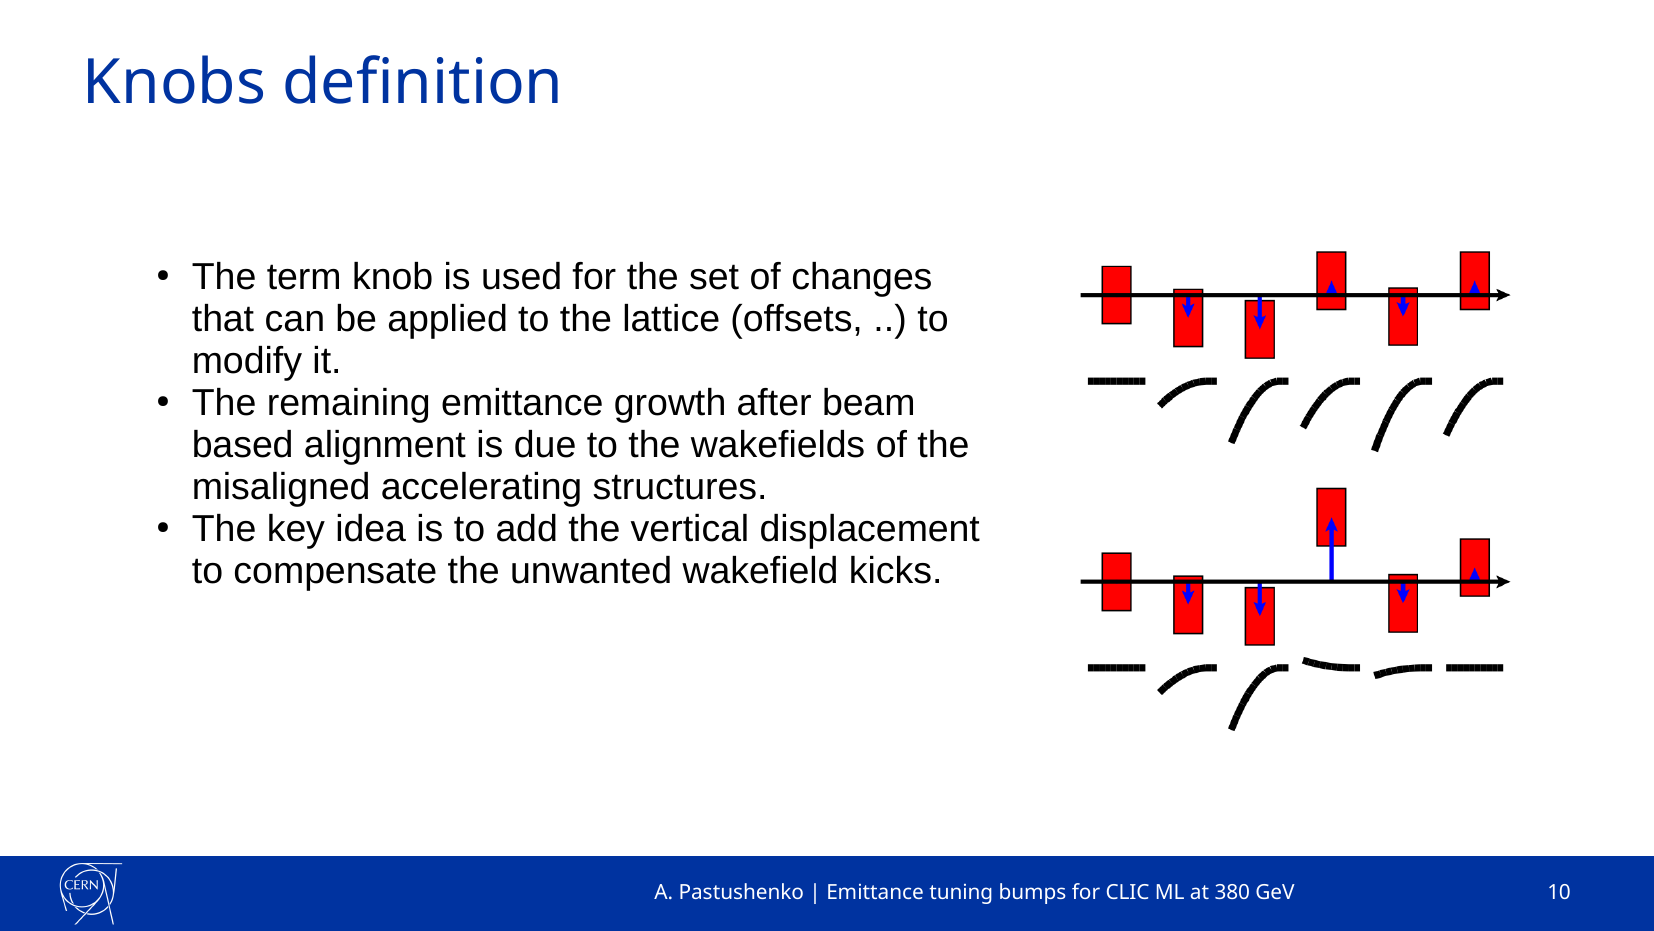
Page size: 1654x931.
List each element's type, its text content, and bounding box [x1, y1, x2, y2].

title Knobs definition [82, 37, 1571, 193]
text_box The term knob is used for the set of changes that can be applied to the lattice (offsets, ..) to modify it. The remaining emittance growth after beam based alignment is due to the wakefields of the misaligned accelerating structures. The key idea is to add the vertical displacement to compensate the unwanted wakefield kicks. [141, 248, 1004, 768]
picture [56, 859, 127, 928]
picture [1039, 212, 1534, 747]
